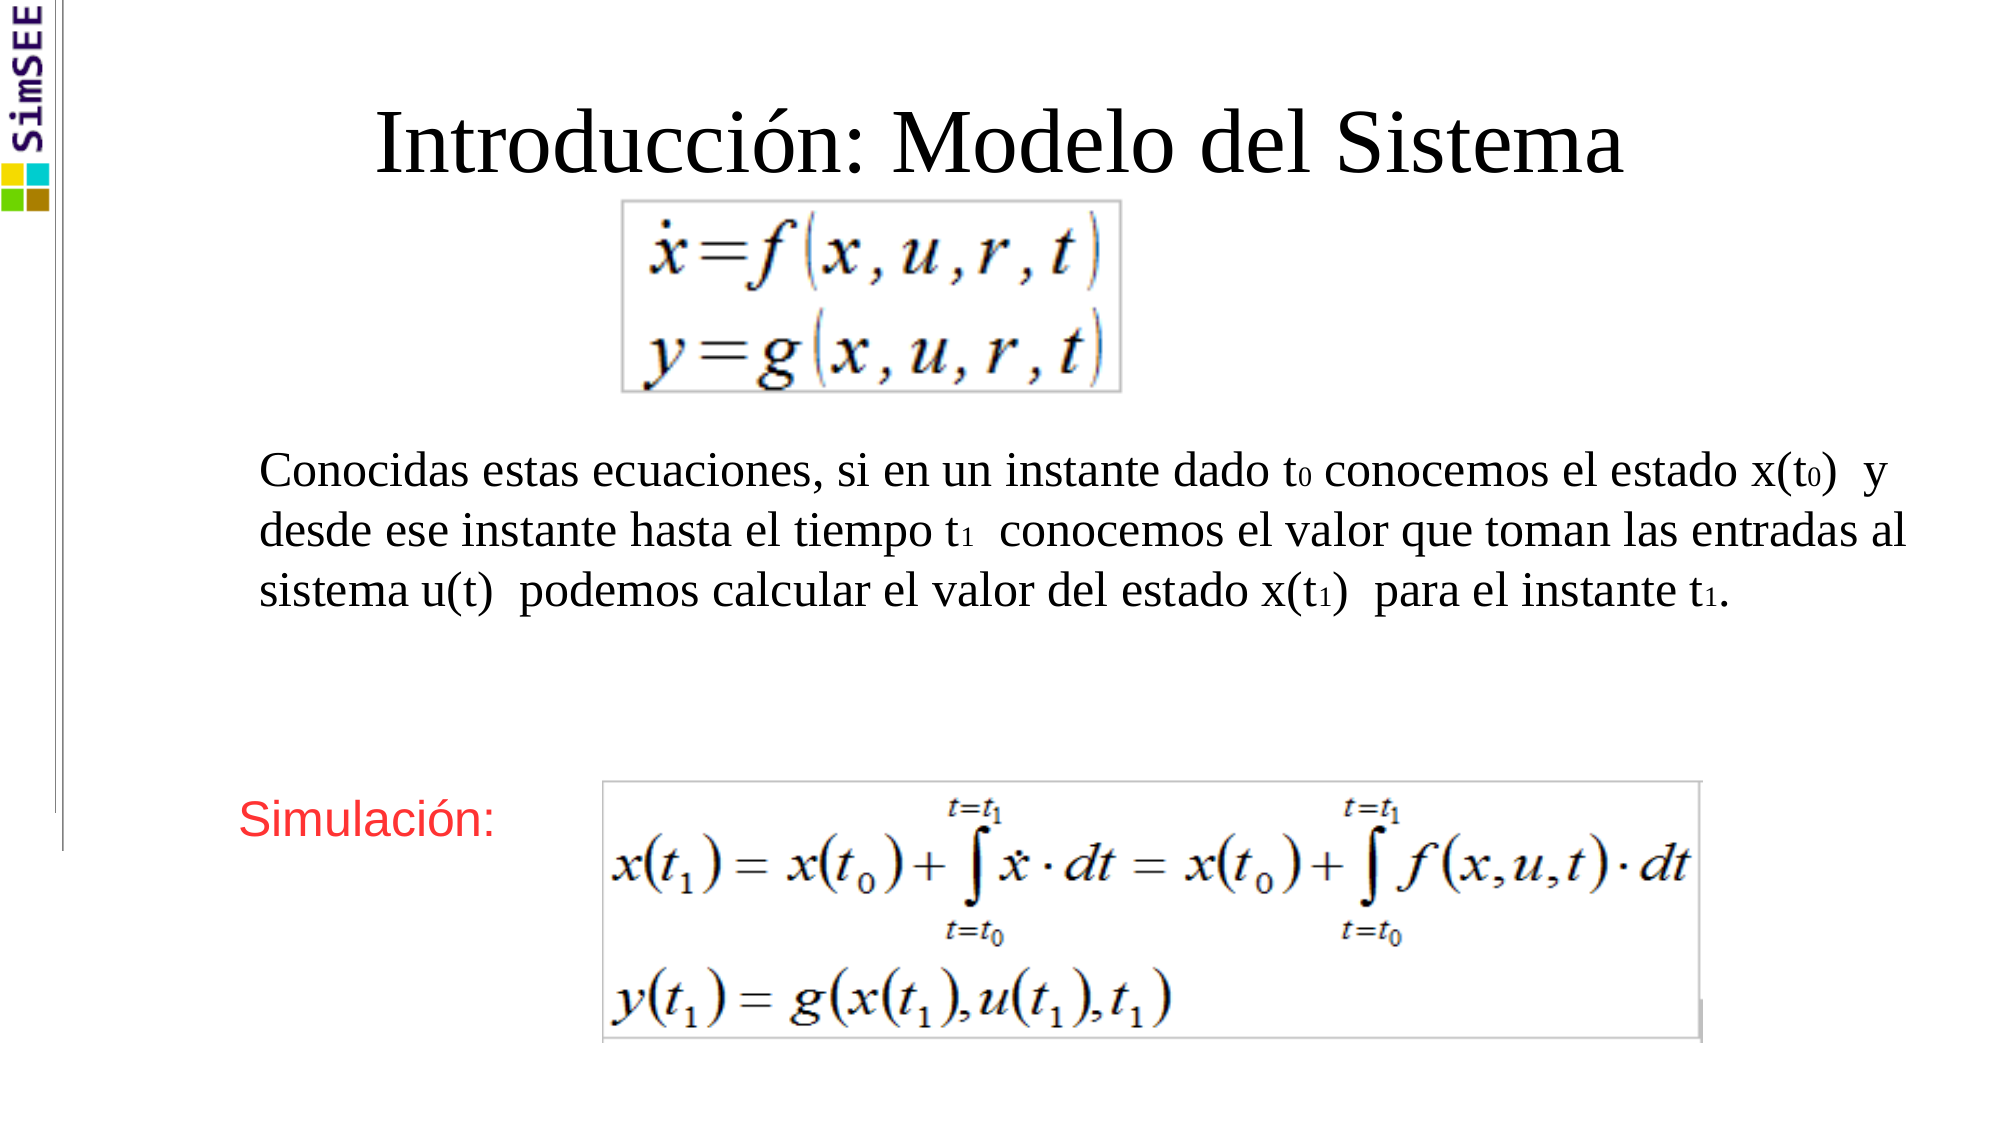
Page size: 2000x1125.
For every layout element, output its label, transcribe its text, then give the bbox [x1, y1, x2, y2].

picture [0, 5, 52, 154]
list Conocidas estas ecuaciones, si en un instante dado t0 conocemos el estado x(t0) y desde ese instante hasta el tiempo t1 conocemos el valor que toman las entradas al sistema u(t) podemos calcular el valor del estado x(t1) para el instante t1. [202, 428, 1943, 665]
picture [602, 779, 1703, 1043]
title Introducción: Modelo del Sistema [146, 34, 1855, 238]
text_box Simulación: [238, 791, 567, 848]
picture [0, 162, 51, 213]
picture [599, 192, 1143, 408]
